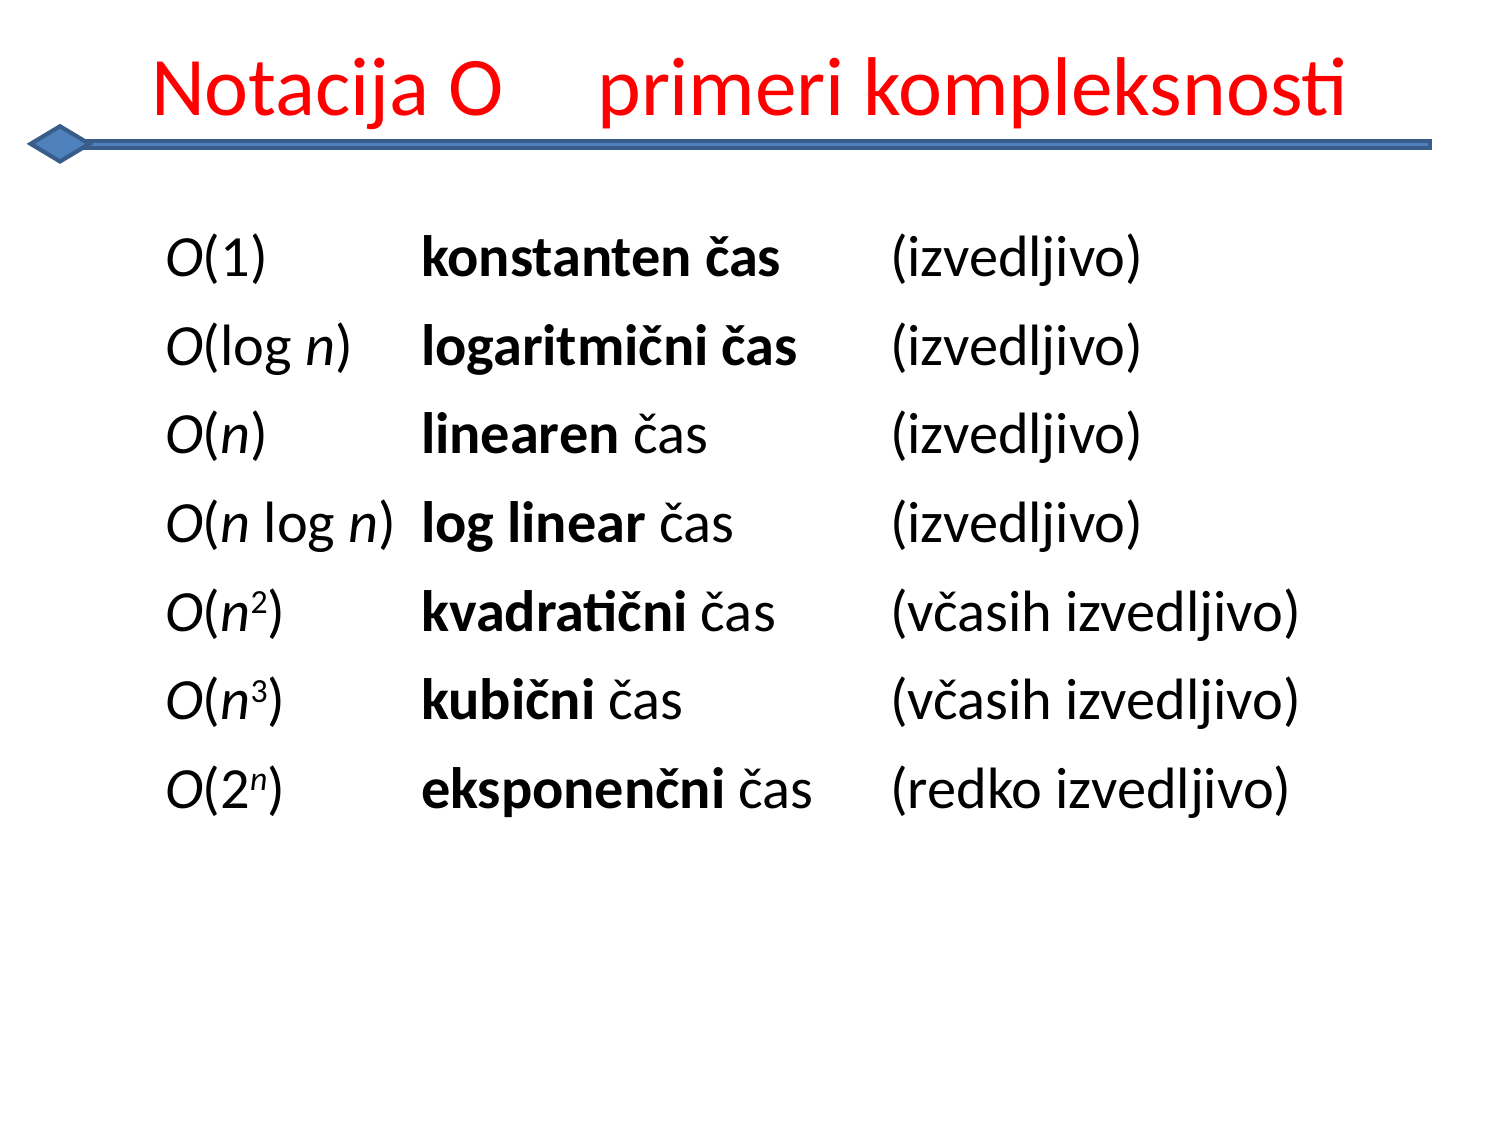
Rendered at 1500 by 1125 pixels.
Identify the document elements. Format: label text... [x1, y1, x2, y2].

title Notacija O primeri kompleksnosti [75, 23, 1426, 141]
list O(1) konstanten čas (izvedljivo) O(log n) logaritmični čas (izvedljivo) O(n) linearen čas (izvedljivo) O(n log n) log linear čas (izvedljivo) O(n2) kvadratični čas (včasih izvedljivo) O(n3) kubični čas (včasih izvedljivo) O(2n) eksponenčni čas (redko izvedljivo) [93, 210, 1430, 974]
